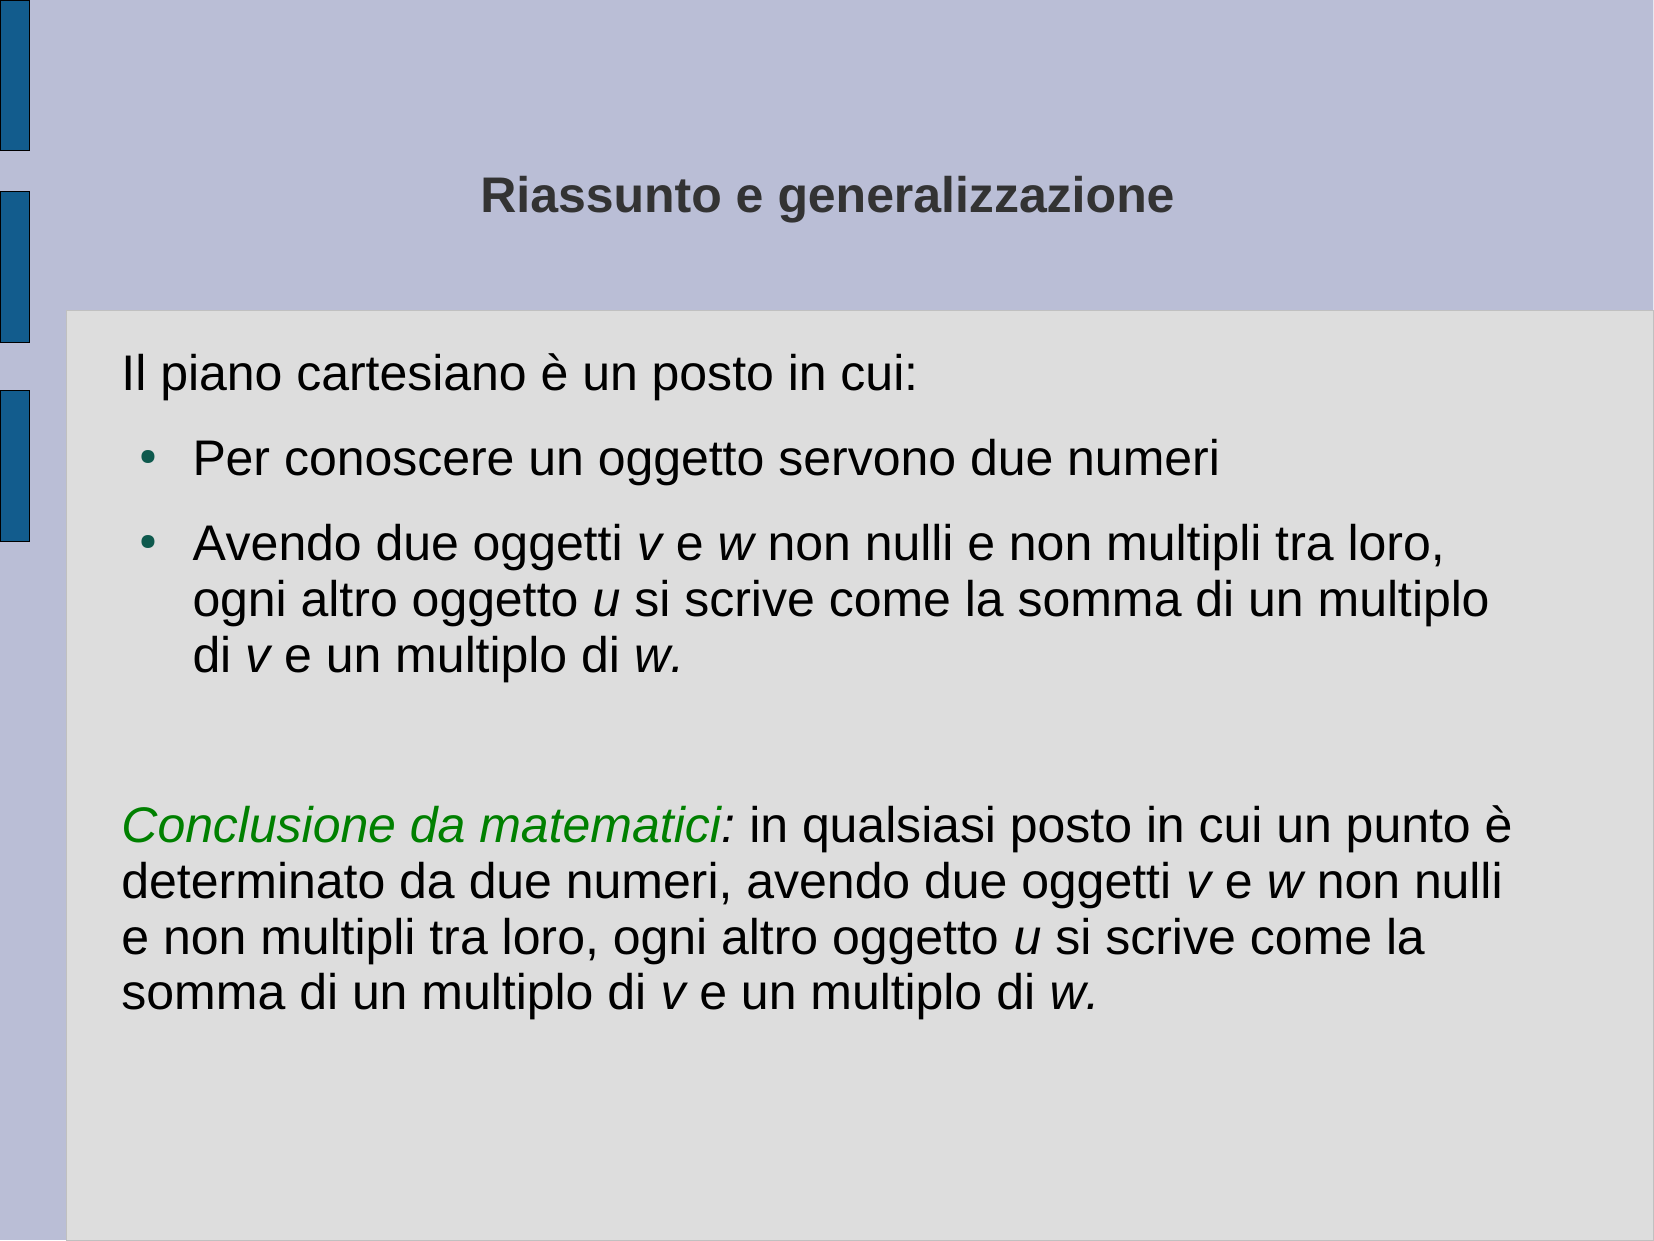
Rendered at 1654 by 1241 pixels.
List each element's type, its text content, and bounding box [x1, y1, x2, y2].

title Riassunto e generalizzazione [121, 91, 1534, 299]
list Il piano cartesiano è un posto in cui: Per conoscere un oggetto servono due numeri Avendo due oggetti v e w non nulli e non multipli tra loro, ogni altro oggetto u si scrive come la somma di un multiplo di v e un multiplo di w. Conclusione da matematici: in qualsiasi posto in cui un punto è determinato da due numeri, avendo due oggetti v e w non nulli e non multipli tra loro, ogni altro oggetto u si scrive come la somma di un multiplo di v e un multiplo di w. [121, 344, 1534, 1127]
